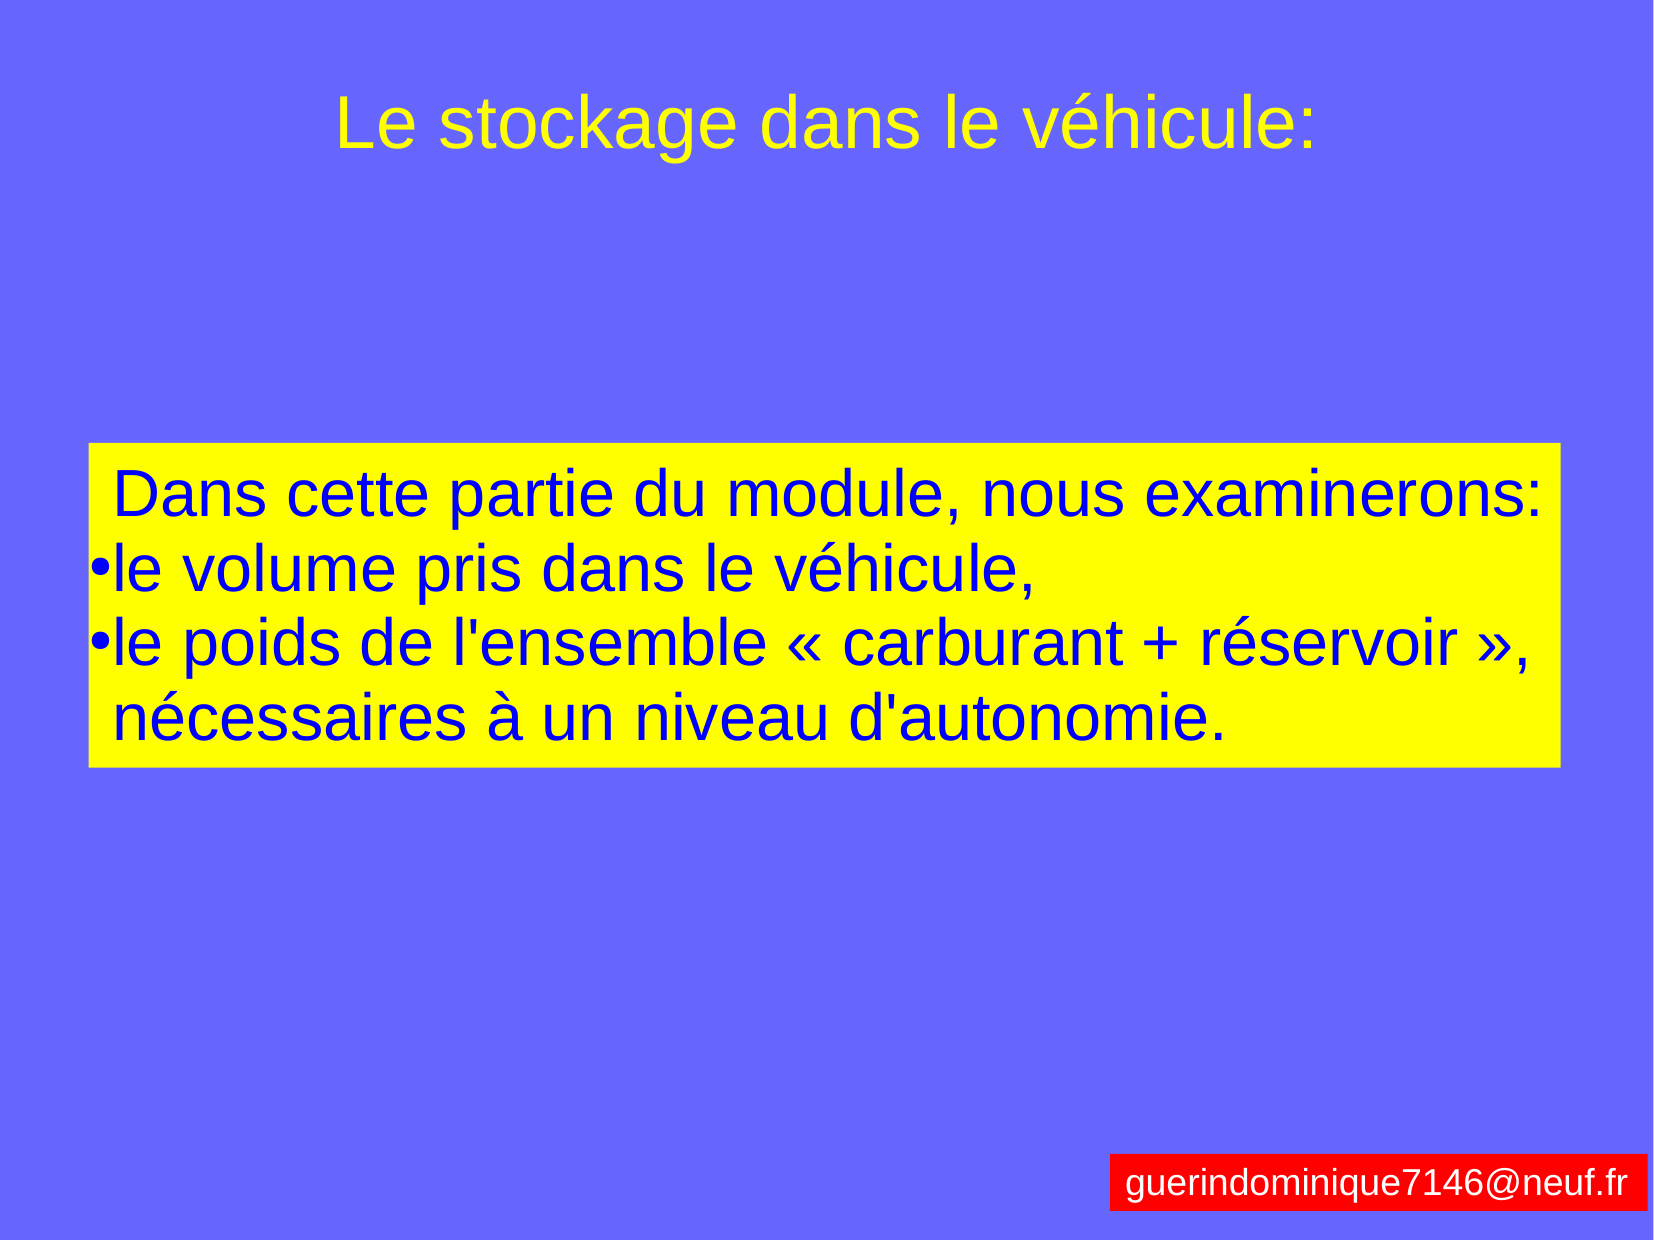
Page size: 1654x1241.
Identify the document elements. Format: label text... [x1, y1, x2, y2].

subtitle Dans cette partie du module, nous examinerons: le volume pris dans le véhicule, le poids de l'ensemble « carburant + réservoir », nécessaires à un niveau d'autonomie. [88, 442, 1561, 768]
text_box guerindominique7146@neuf.fr [1110, 1153, 1648, 1211]
title Le stockage dans le véhicule: [29, 63, 1625, 182]
